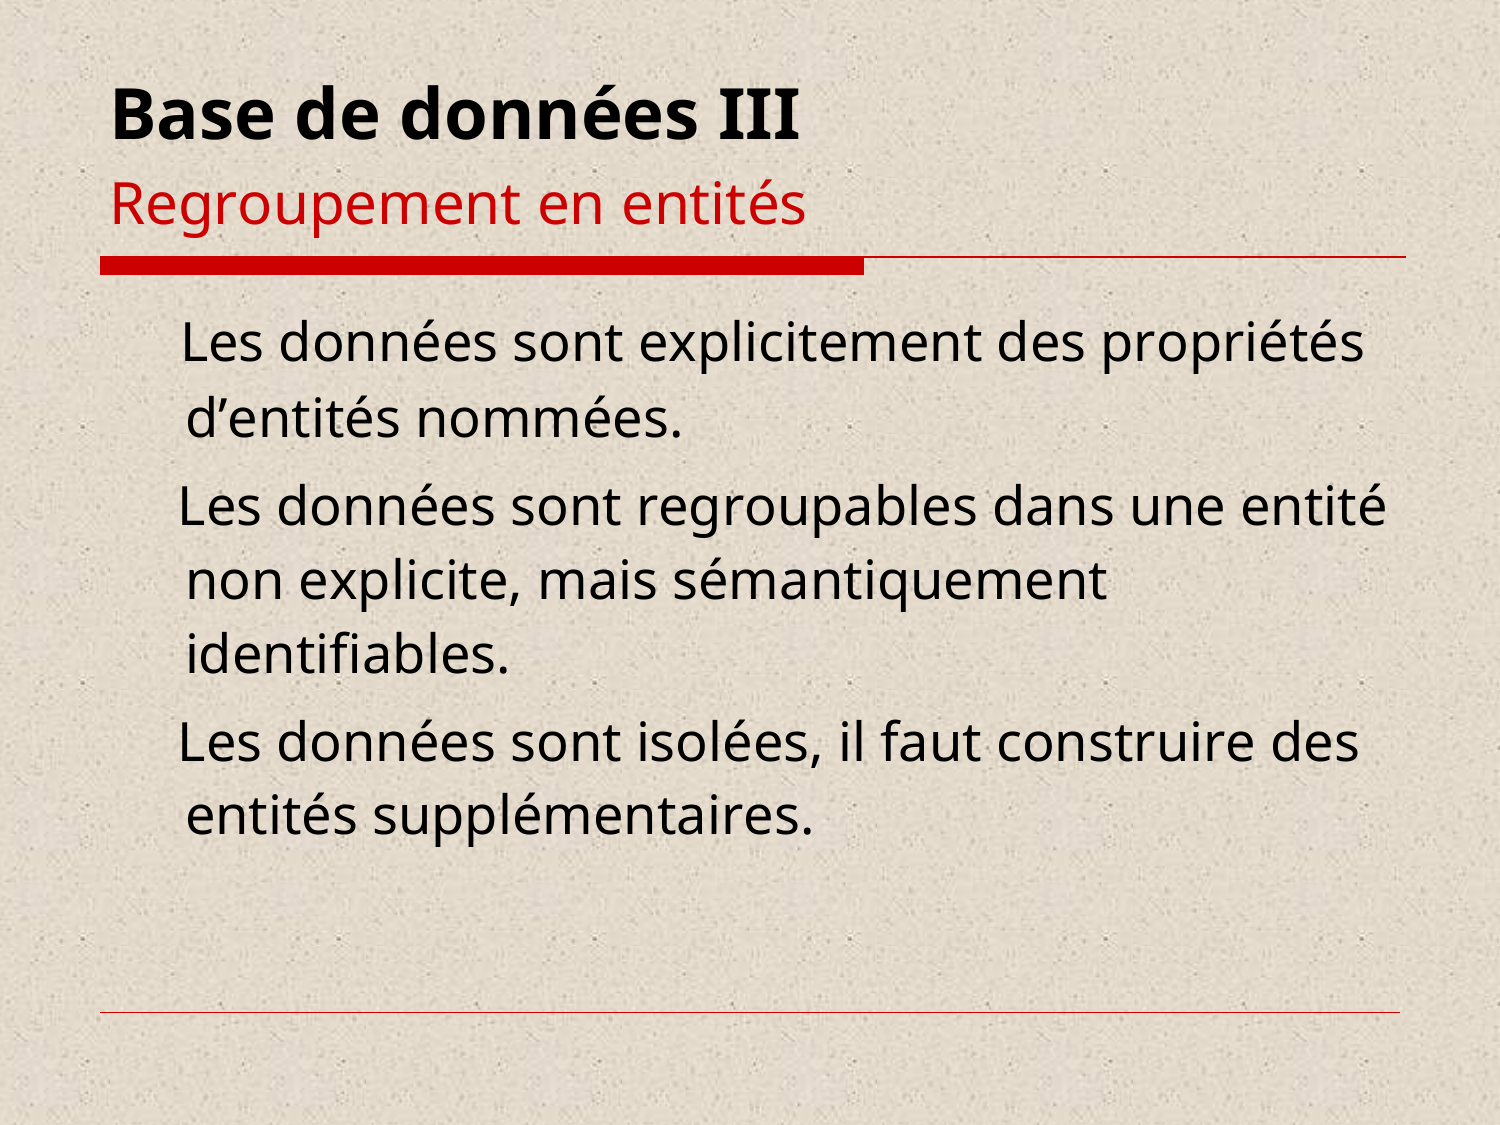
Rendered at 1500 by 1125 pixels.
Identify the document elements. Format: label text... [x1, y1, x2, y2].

picture [0, 0, 1500, 1125]
title Base de données III Regroupement en entités [94, 49, 1407, 250]
list Les données sont explicitement des propriétés d’entités nommées. Les données sont regroupables dans une entité non explicite, mais sémantiquement identifiables. Les données sont isolées, il faut construire des entités supplémentaires. [92, 287, 1406, 1030]
